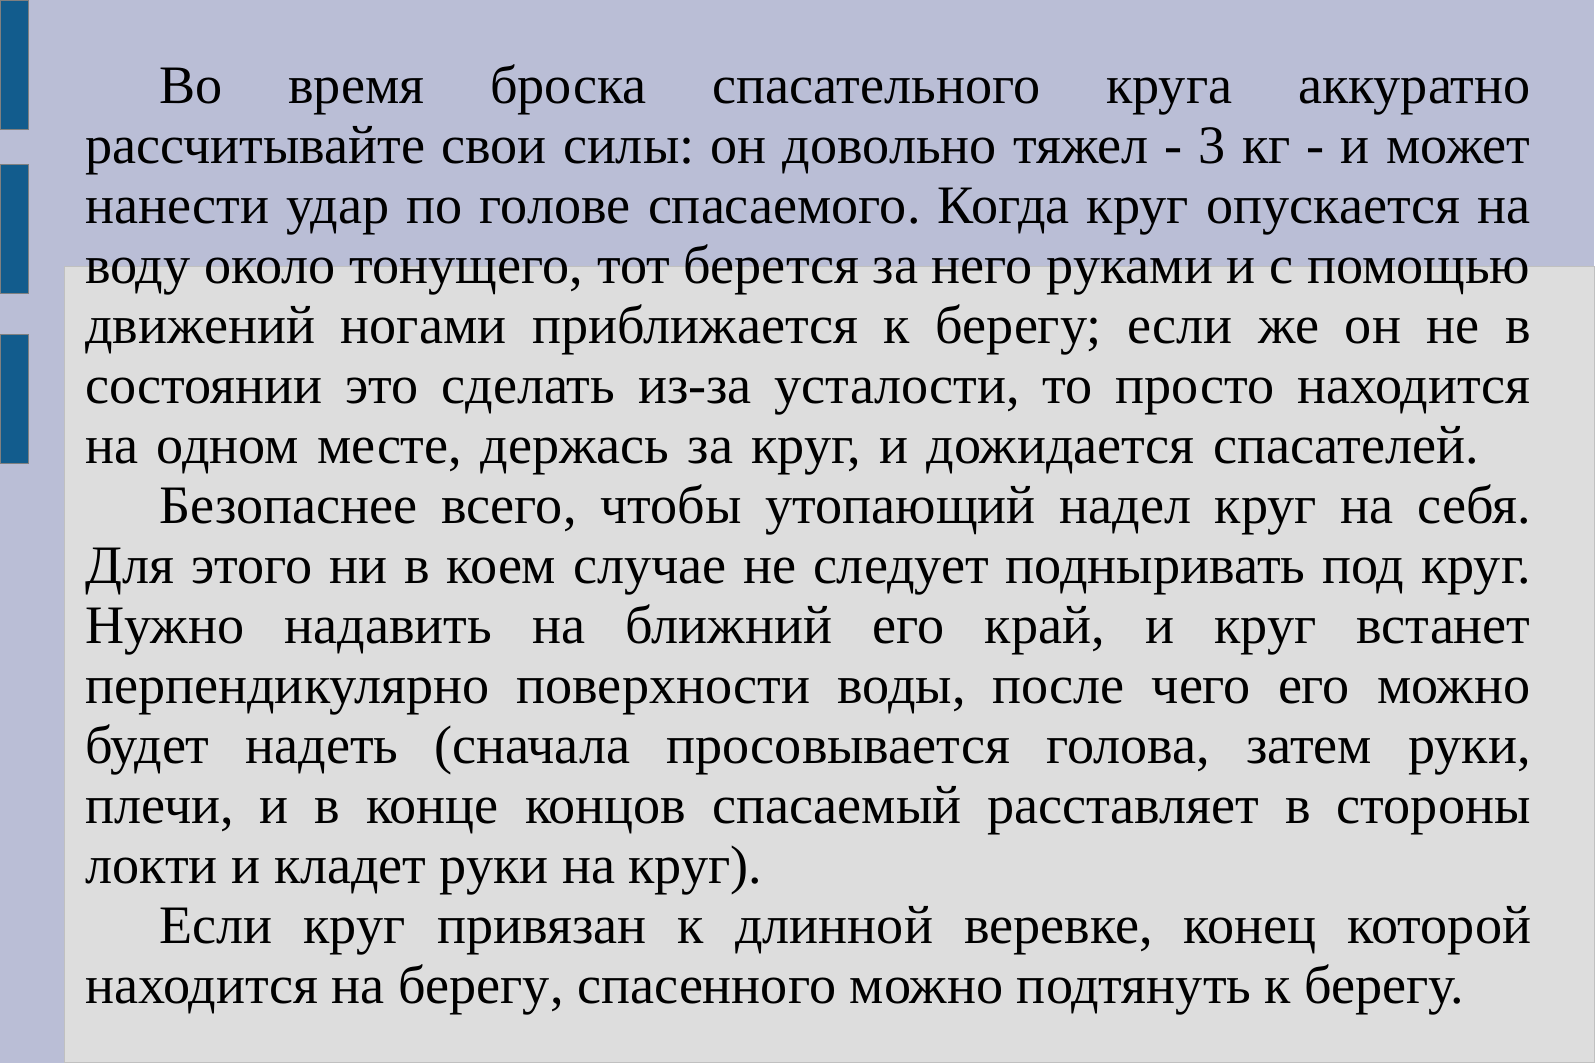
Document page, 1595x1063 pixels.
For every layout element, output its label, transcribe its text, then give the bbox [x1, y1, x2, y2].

text_box Во время броска спасательного круга аккуратно рассчитывайте свои силы: он довольно тяжел - 3 кг - и может нанести удар по голове спасаемого. Когда круг опускается на воду около тонущего, тот берется за него руками и с помощью движений ногами приближается к берегу; если же он не в состоянии это сделать из-за усталости, то просто находится на одном месте, держась за круг, и дожидается спасателей. Безопаснее всего, чтобы утопающий надел круг на себя. Для этого ни в коем случае не следует подныривать под круг. Нужно надавить на ближний его край, и круг встанет перпендикулярно поверхности воды, после чего его можно будет надеть (сначала просовывается голова, затем руки, плечи, и в конце концов спасаемый расставляет в стороны локти и кладет руки на круг). Если круг привязан к длинной веревке, конец которой находится на берегу, спасенного можно подтянуть к берегу. [70, 47, 1548, 1039]
